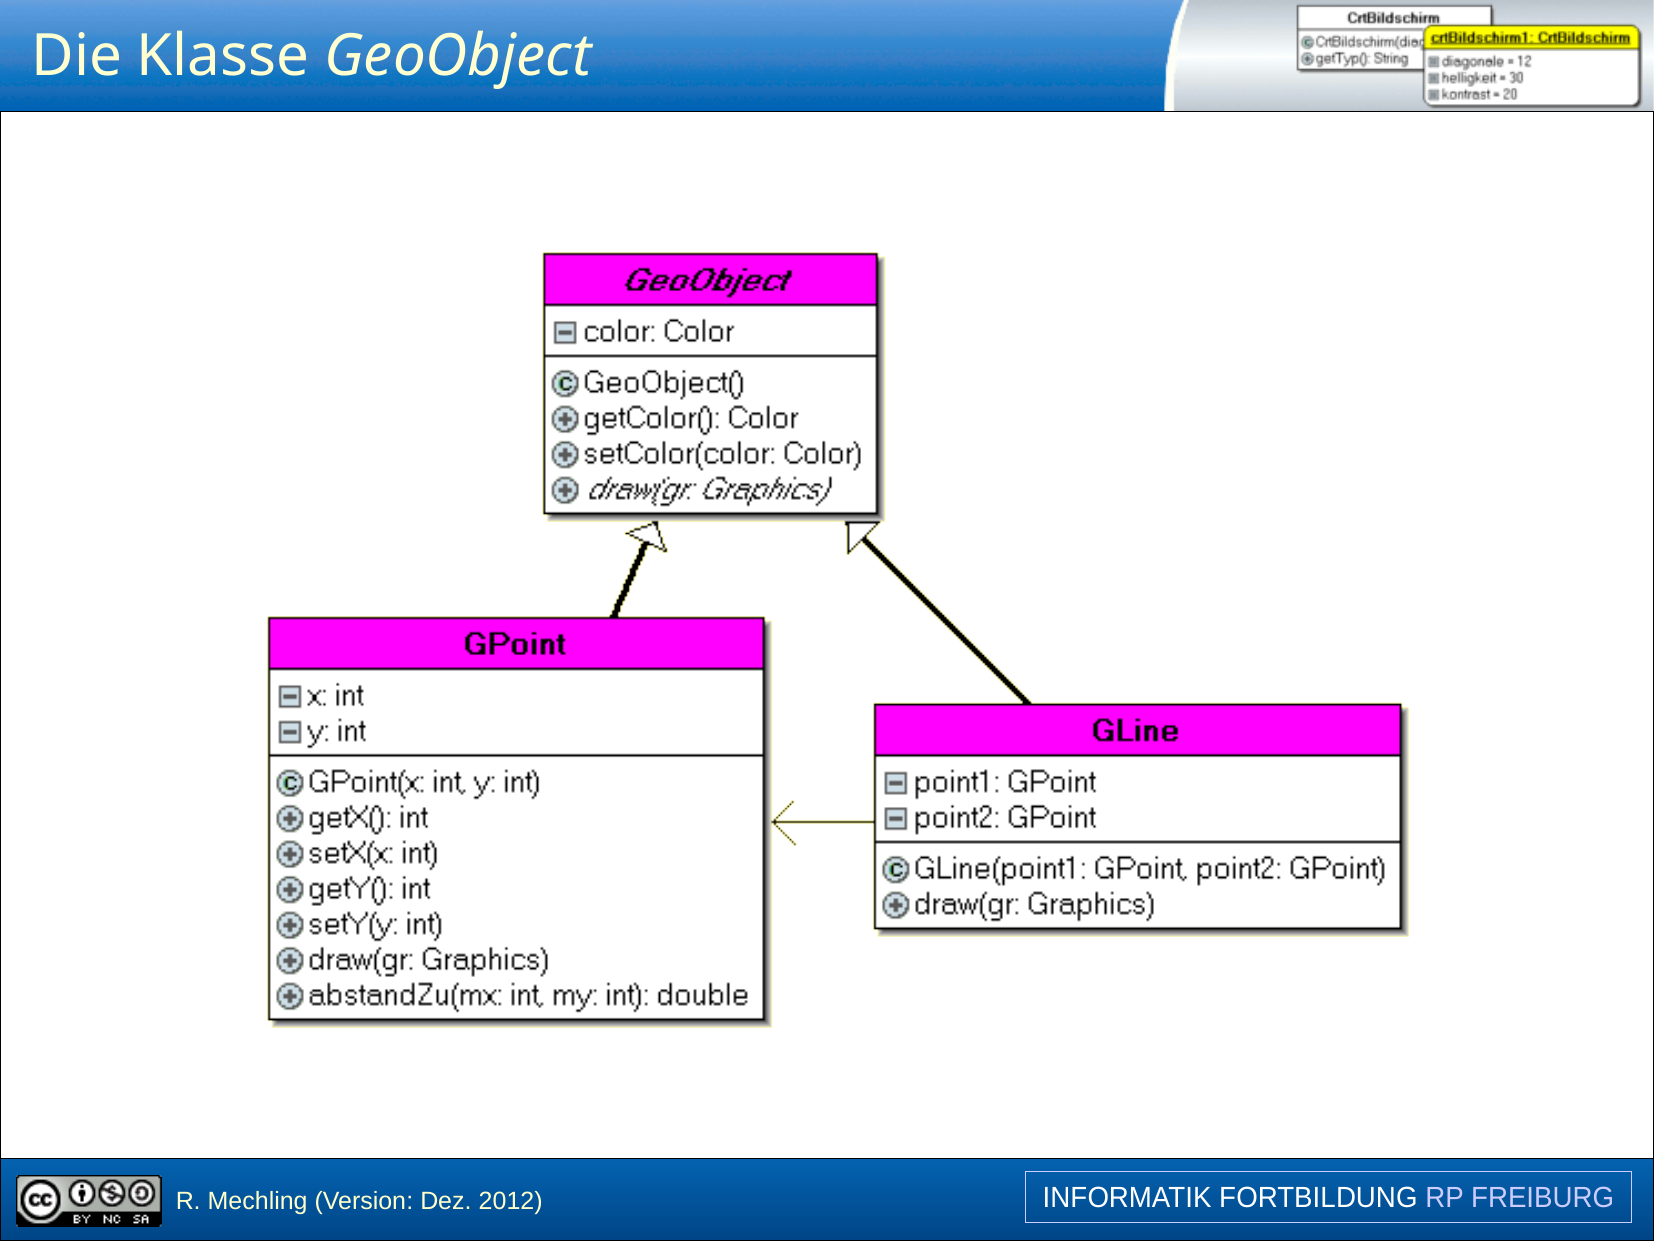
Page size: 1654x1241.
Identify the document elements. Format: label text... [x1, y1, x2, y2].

picture [0, 0, 1654, 111]
title Die Klasse GeoObject [31, 14, 1151, 92]
picture [16, 1175, 162, 1227]
picture [173, 189, 1489, 1130]
